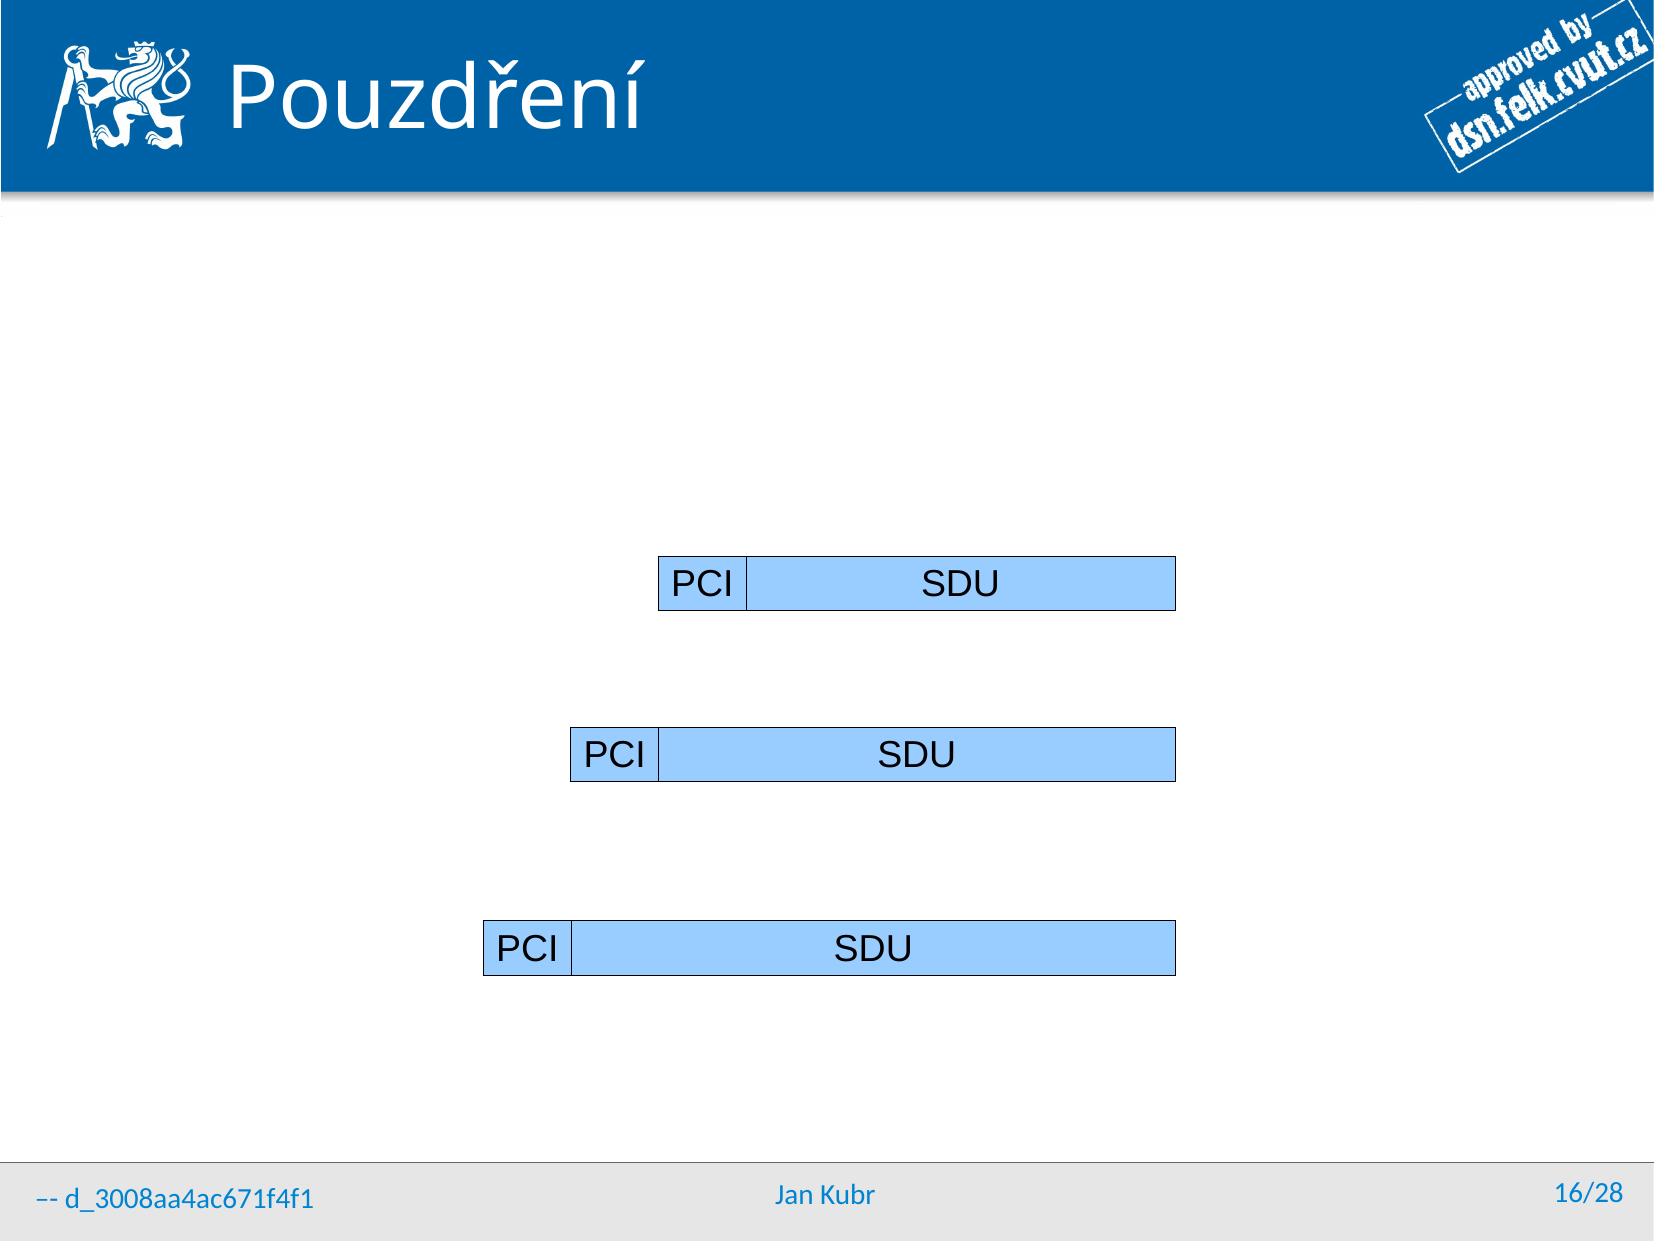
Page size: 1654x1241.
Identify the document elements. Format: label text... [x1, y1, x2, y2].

text_box SDU [658, 727, 1176, 782]
text_box PCI [483, 920, 572, 976]
text_box PCI [658, 556, 747, 611]
title Pouzdření [225, 0, 1426, 188]
text_box PCI [570, 727, 658, 782]
text_box SDU [572, 920, 1176, 976]
picture [1, 0, 1654, 217]
text_box SDU [747, 556, 1176, 611]
